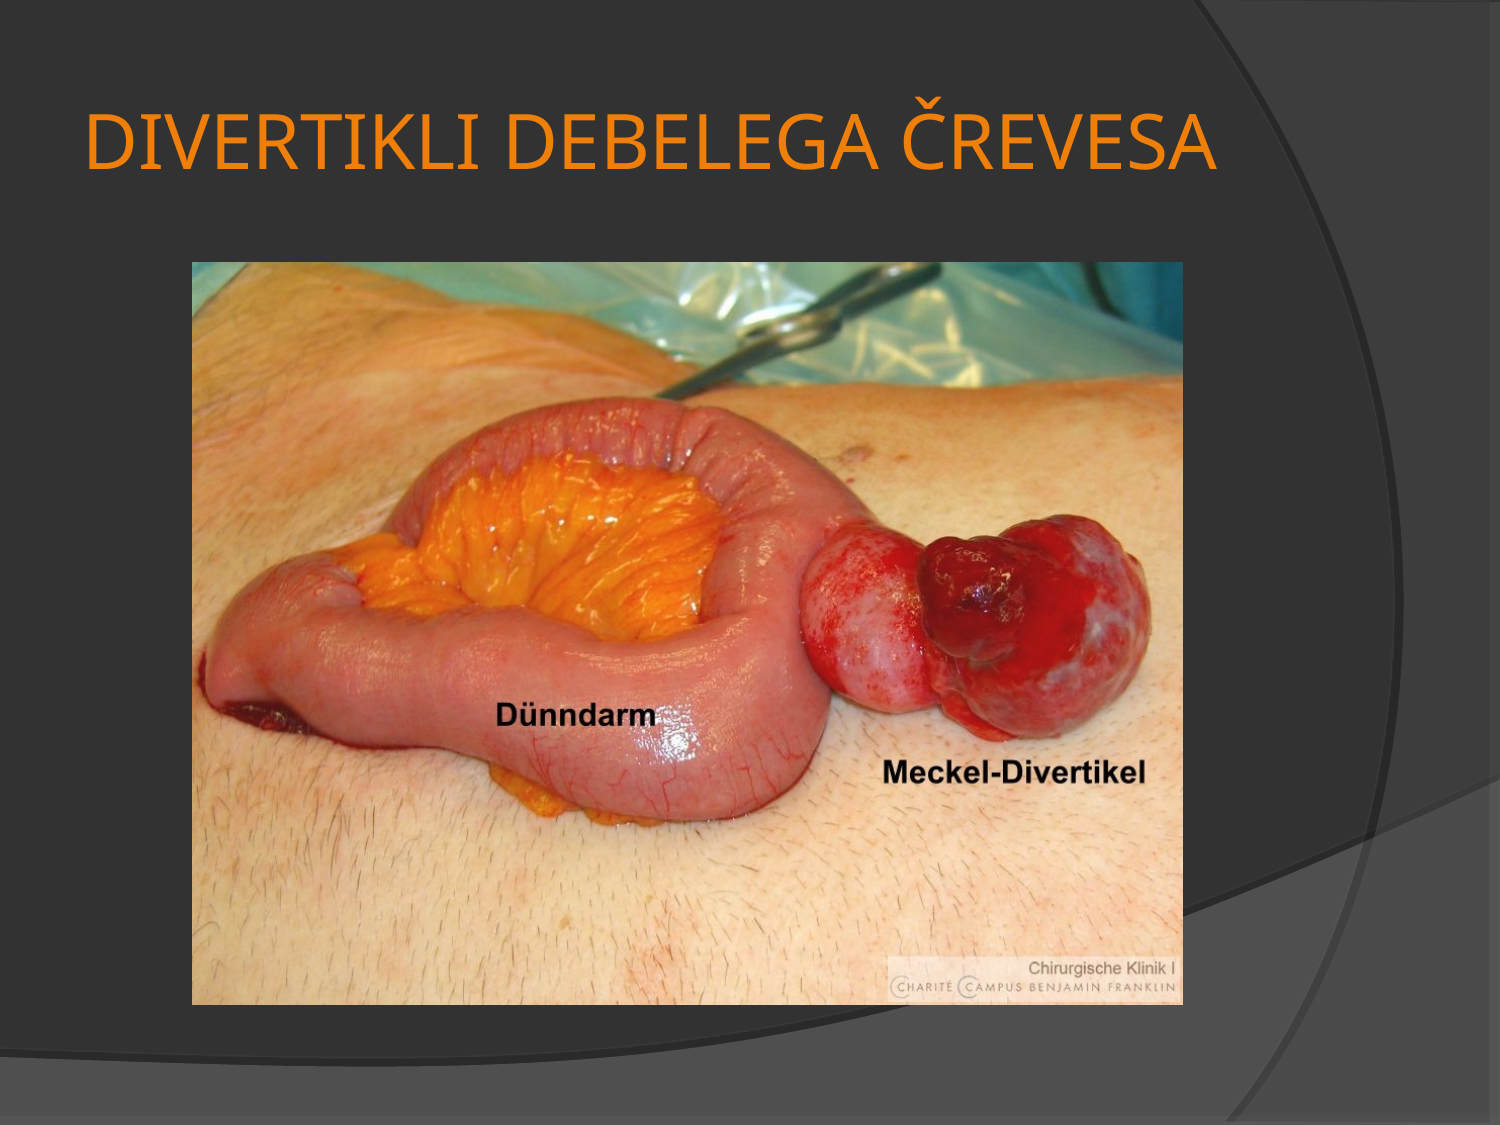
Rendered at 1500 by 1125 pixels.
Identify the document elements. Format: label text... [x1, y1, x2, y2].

title DIVERTIKLI DEBELEGA ČREVESA [75, 45, 1300, 233]
picture [192, 262, 1183, 1005]
